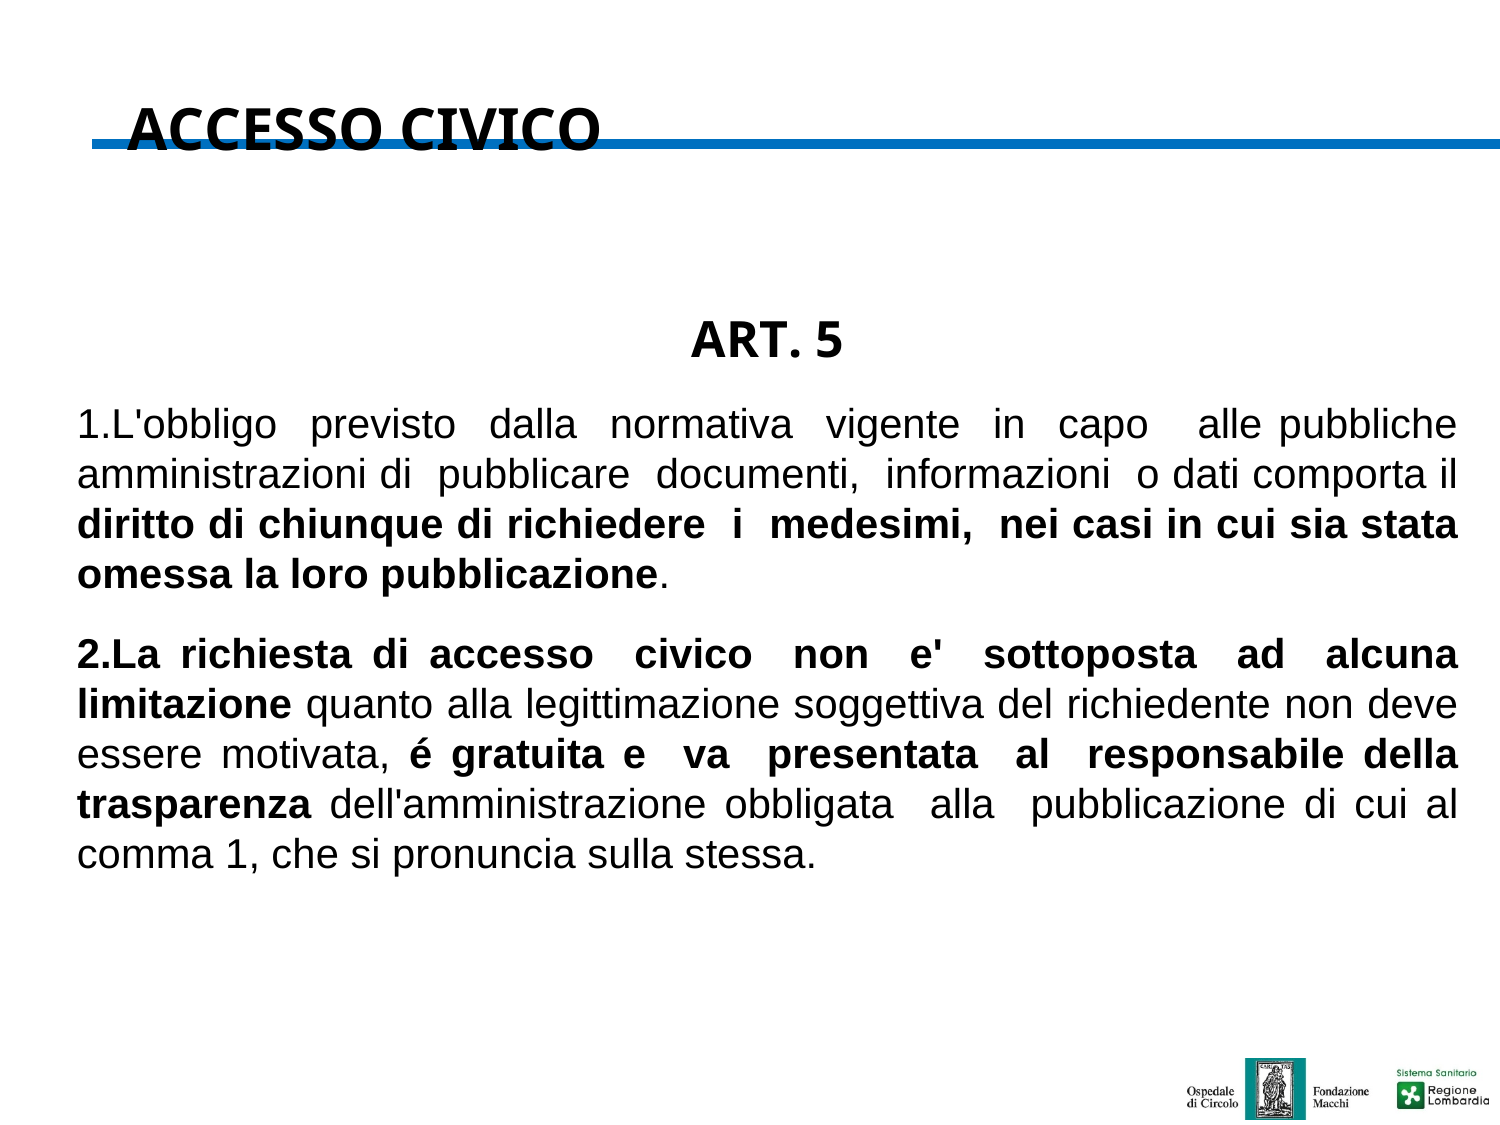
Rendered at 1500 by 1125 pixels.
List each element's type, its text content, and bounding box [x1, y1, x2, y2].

text_box ART. 5 L'obbligo previsto dalla normativa vigente in capo alle pubbliche amministrazioni di pubblicare documenti, informazioni o dati comporta il diritto di chiunque di richiedere i medesimi, nei casi in cui sia stata omessa la loro pubblicazione. La richiesta di accesso civico non e' sottoposta ad alcuna limitazione quanto alla legittimazione soggettiva del richiedente non deve essere motivata, é gratuita e va presentata al responsabile della trasparenza dell'amministrazione obbligata alla pubblicazione di cui al comma 1, che si pronuncia sulla stessa. [76, 197, 1459, 1012]
picture [1187, 1058, 1489, 1120]
title ACCESSO CIVICO [76, 90, 1500, 197]
